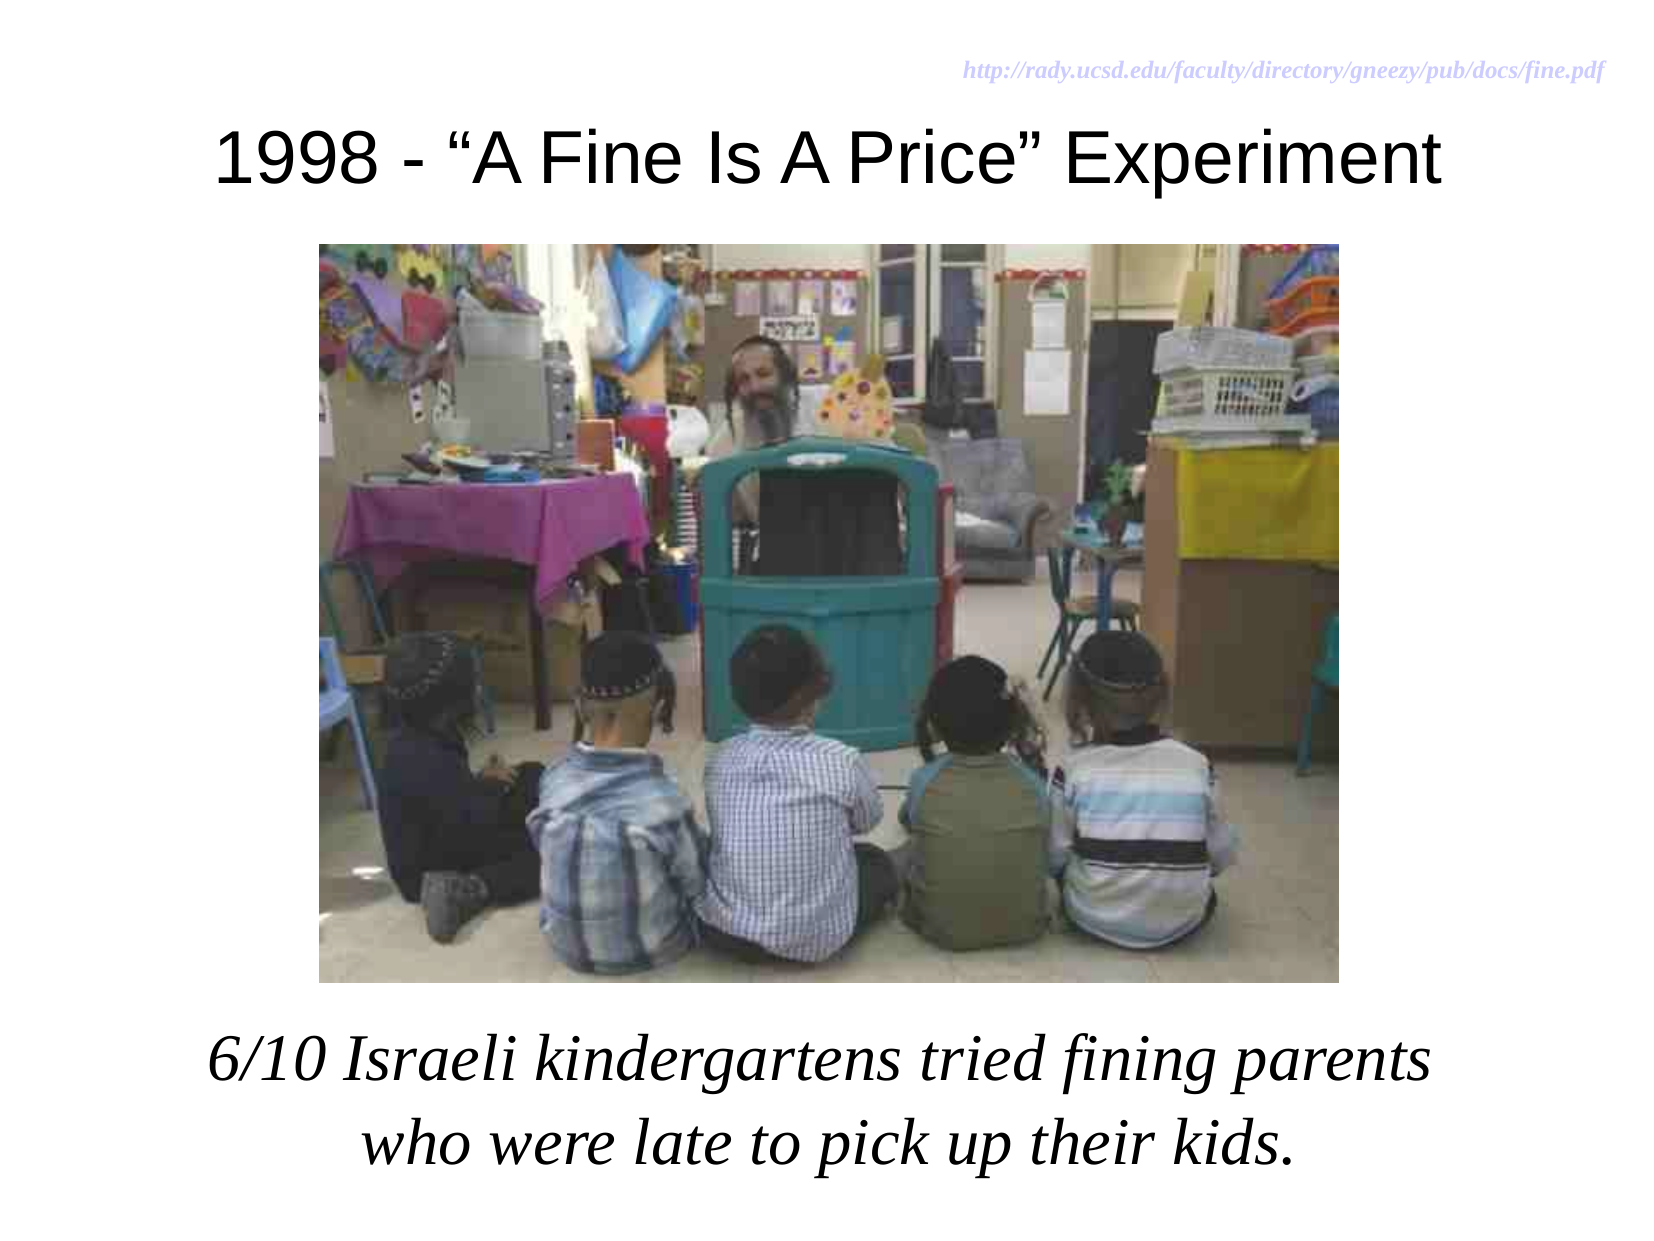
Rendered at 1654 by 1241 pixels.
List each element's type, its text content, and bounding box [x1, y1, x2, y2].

text_box 6/10 Israeli kindergartens tried fining parents who were late to pick up their kids. [0, 1009, 1653, 1151]
text_box [291, 222, 1399, 1010]
text_box 1998 - “A Fine Is A Price” Experiment [34, 0, 1624, 555]
text_box http://rady.ucsd.edu/faculty/directory/gneezy/pub/docs/fine.pdf [830, 49, 1621, 106]
